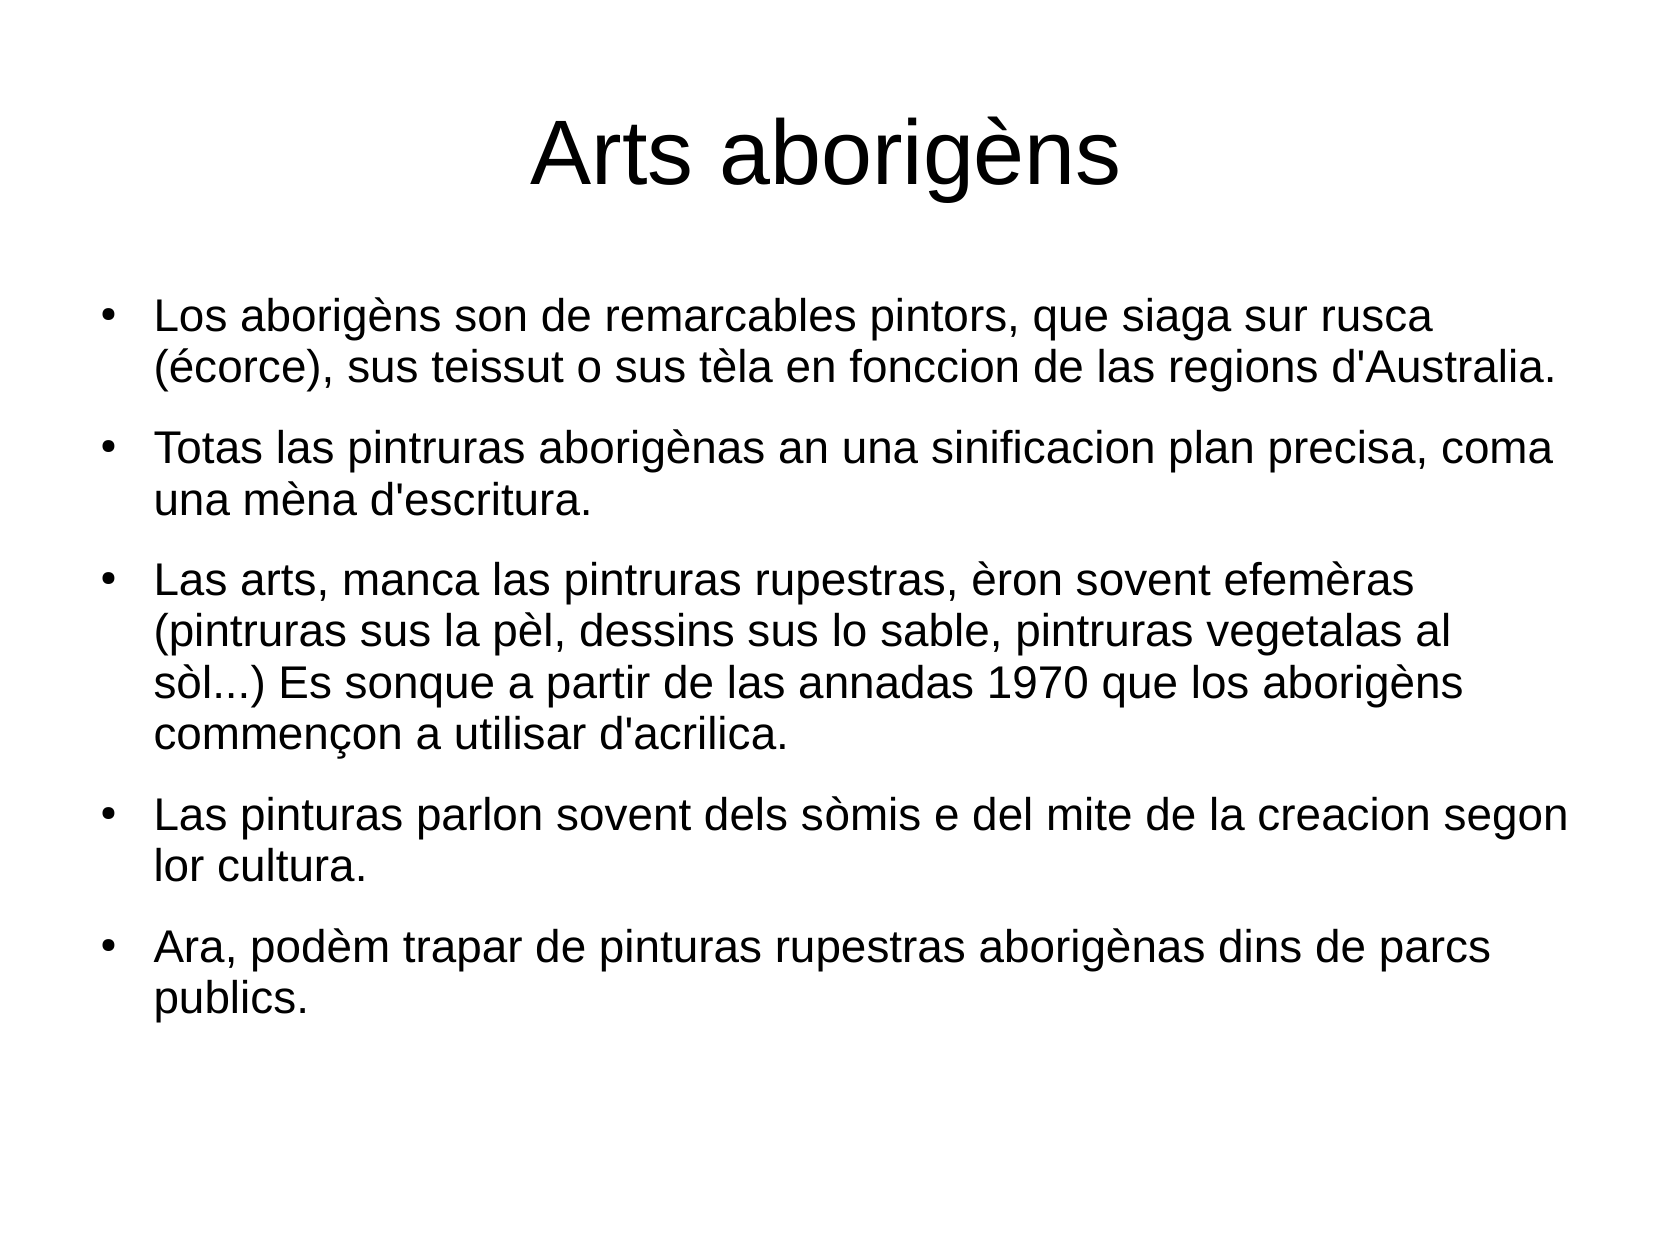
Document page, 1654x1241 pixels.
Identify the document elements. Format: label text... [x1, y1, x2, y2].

title Arts aborigèns [82, 49, 1571, 257]
list Los aborigèns son de remarcables pintors, que siaga sur rusca (écorce), sus teissut o sus tèla en fonccion de las regions d'Australia. Totas las pintruras aborigènas an una sinificacion plan precisa, coma una mèna d'escritura. Las arts, manca las pintruras rupestras, èron sovent efemèras (pintruras sus la pèl, dessins sus lo sable, pintruras vegetalas al sòl...) Es sonque a partir de las annadas 1970 que los aborigèns commençon a utilisar d'acrilica. Las pinturas parlon sovent dels sòmis e del mite de la creacion segon lor cultura. Ara, podèm trapar de pinturas rupestras aborigènas dins de parcs publics. [82, 290, 1571, 1109]
